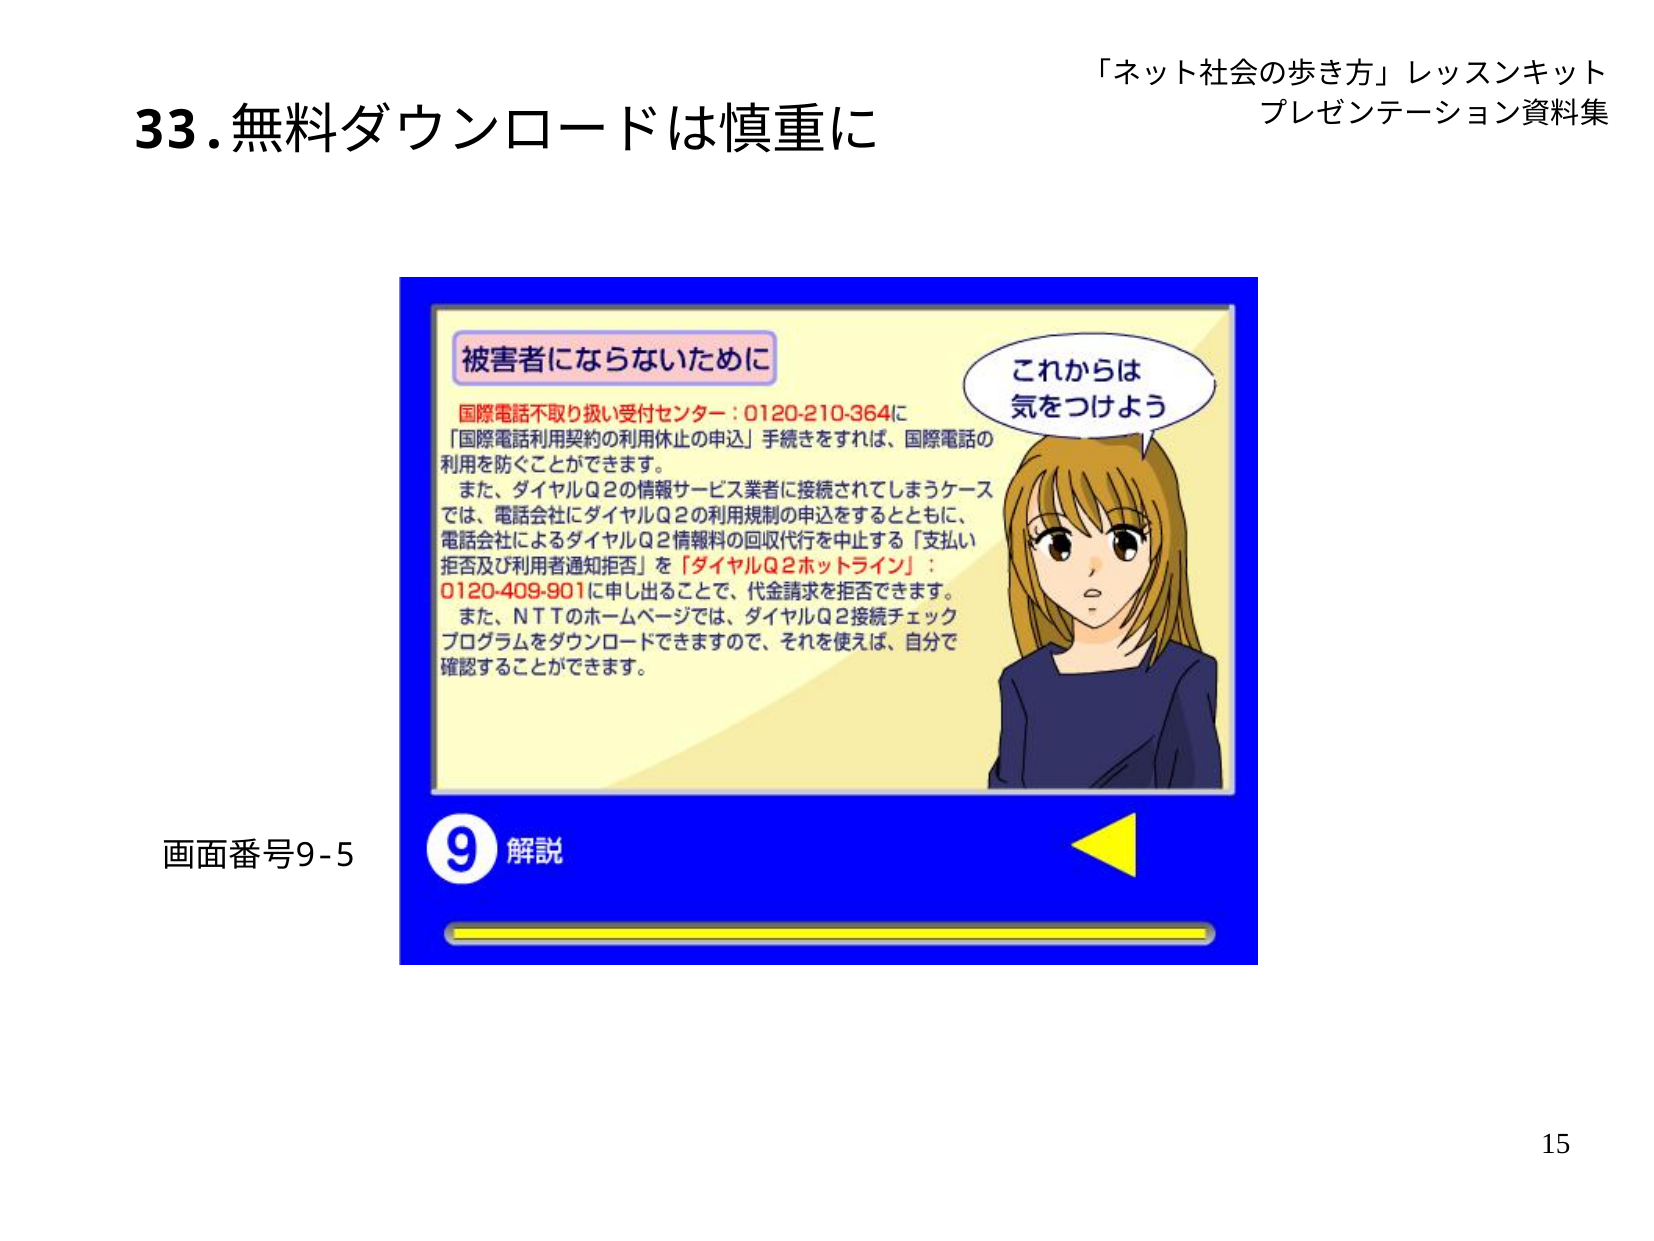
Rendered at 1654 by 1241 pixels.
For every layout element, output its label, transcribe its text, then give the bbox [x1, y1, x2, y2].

picture [399, 277, 1258, 965]
text_box 画面番号9-5 [147, 826, 384, 882]
text_box 33.無料ダウンロードは慎重に [118, 88, 1241, 169]
text_box 「ネット社会の歩き方」レッスンキット プレゼンテーション資料集 [1062, 44, 1625, 139]
